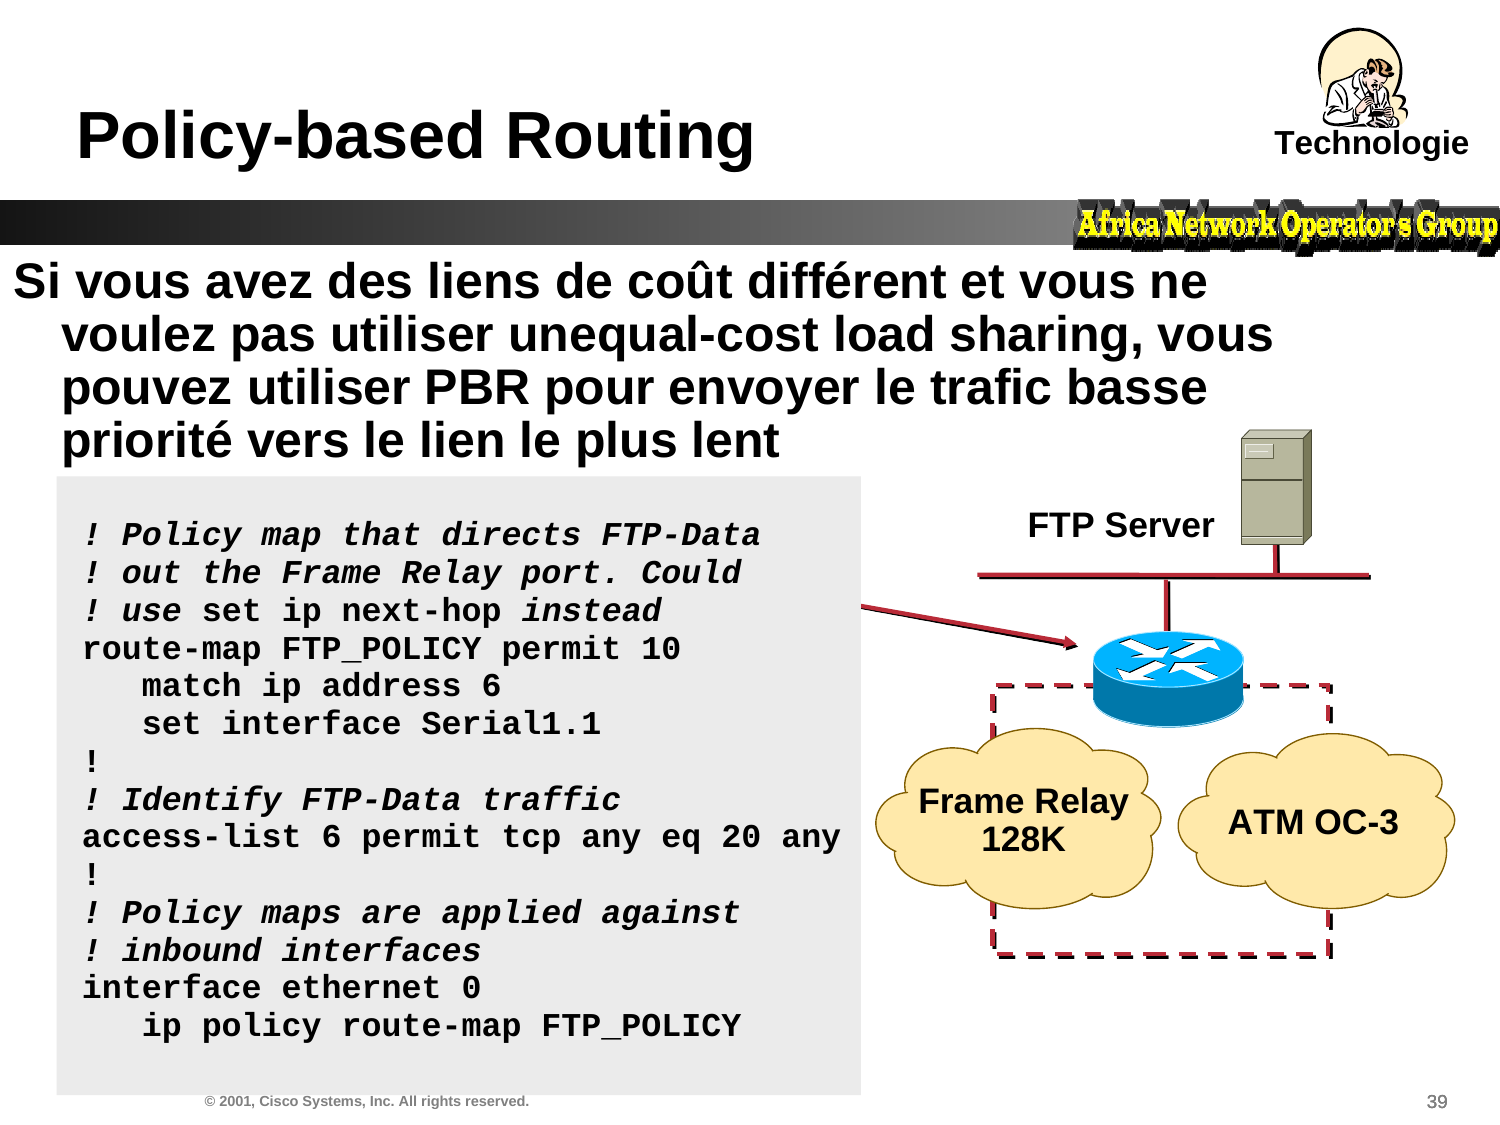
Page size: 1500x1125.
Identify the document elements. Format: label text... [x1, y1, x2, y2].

text_box [56, 476, 861, 1096]
picture [1070, 180, 1500, 275]
picture [1170, 663, 1215, 680]
title Policy-based Routing [62, 41, 1314, 180]
text_box FTP Server [1015, 503, 1228, 552]
picture [1093, 631, 1166, 657]
picture [1317, 26, 1409, 118]
picture [874, 701, 1244, 911]
picture [1171, 631, 1244, 664]
picture [1122, 640, 1167, 657]
text_box Frame Relay 128K [906, 777, 1142, 866]
picture [1176, 732, 1457, 910]
text_box Technologie [1262, 118, 1483, 168]
text_box ! Policy map that directs FTP-Data ! out the Frame Relay port. Could ! use set ip next-hop instead route-map FTP_POLICY permit 10 match ip address 6 set interface Serial1.1 ! ! Identify FTP-Data traffic access-list 6 permit tcp any eq 20 any ! ! Policy maps are applied against ! inbound interfaces interface ethernet 0 ip policy route-map FTP_POLICY [69, 494, 858, 1071]
list Si vous avez des liens de coût différent et vous ne voulez pas utiliser unequal-cost load sharing, vous pouvez utiliser PBR pour envoyer le trafic basse priorité vers le lien le plus lent [0, 222, 1318, 503]
text_box ATM OC-3 [1215, 798, 1412, 849]
picture [1120, 662, 1164, 682]
picture [1173, 640, 1218, 657]
picture [1240, 429, 1313, 545]
